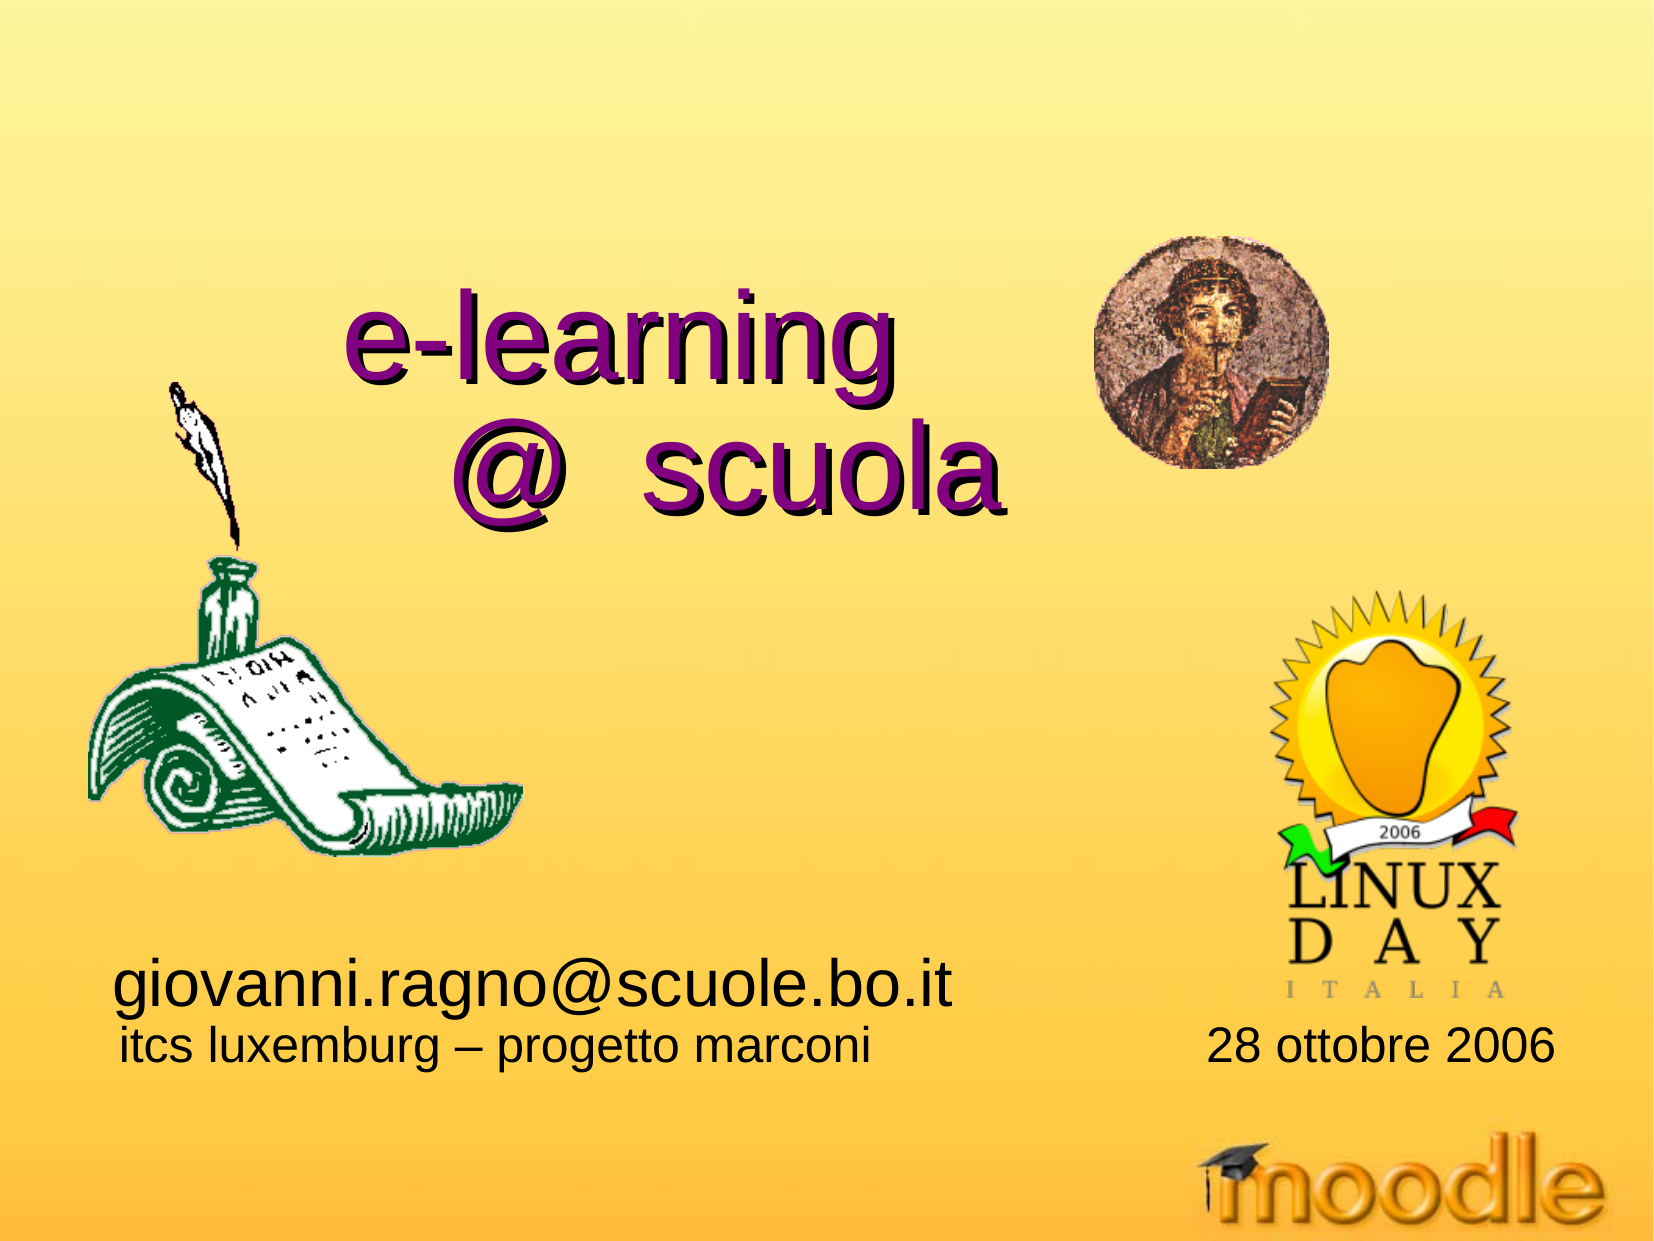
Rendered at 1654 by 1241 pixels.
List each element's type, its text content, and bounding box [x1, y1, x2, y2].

picture [0, 0, 1654, 1241]
title e-learning @ scuola [265, 190, 1182, 621]
subtitle giovanni.ragno@scuole.bo.it itcs luxemburg – progetto marconi 28 ottobre 2006 [76, 856, 1565, 1093]
